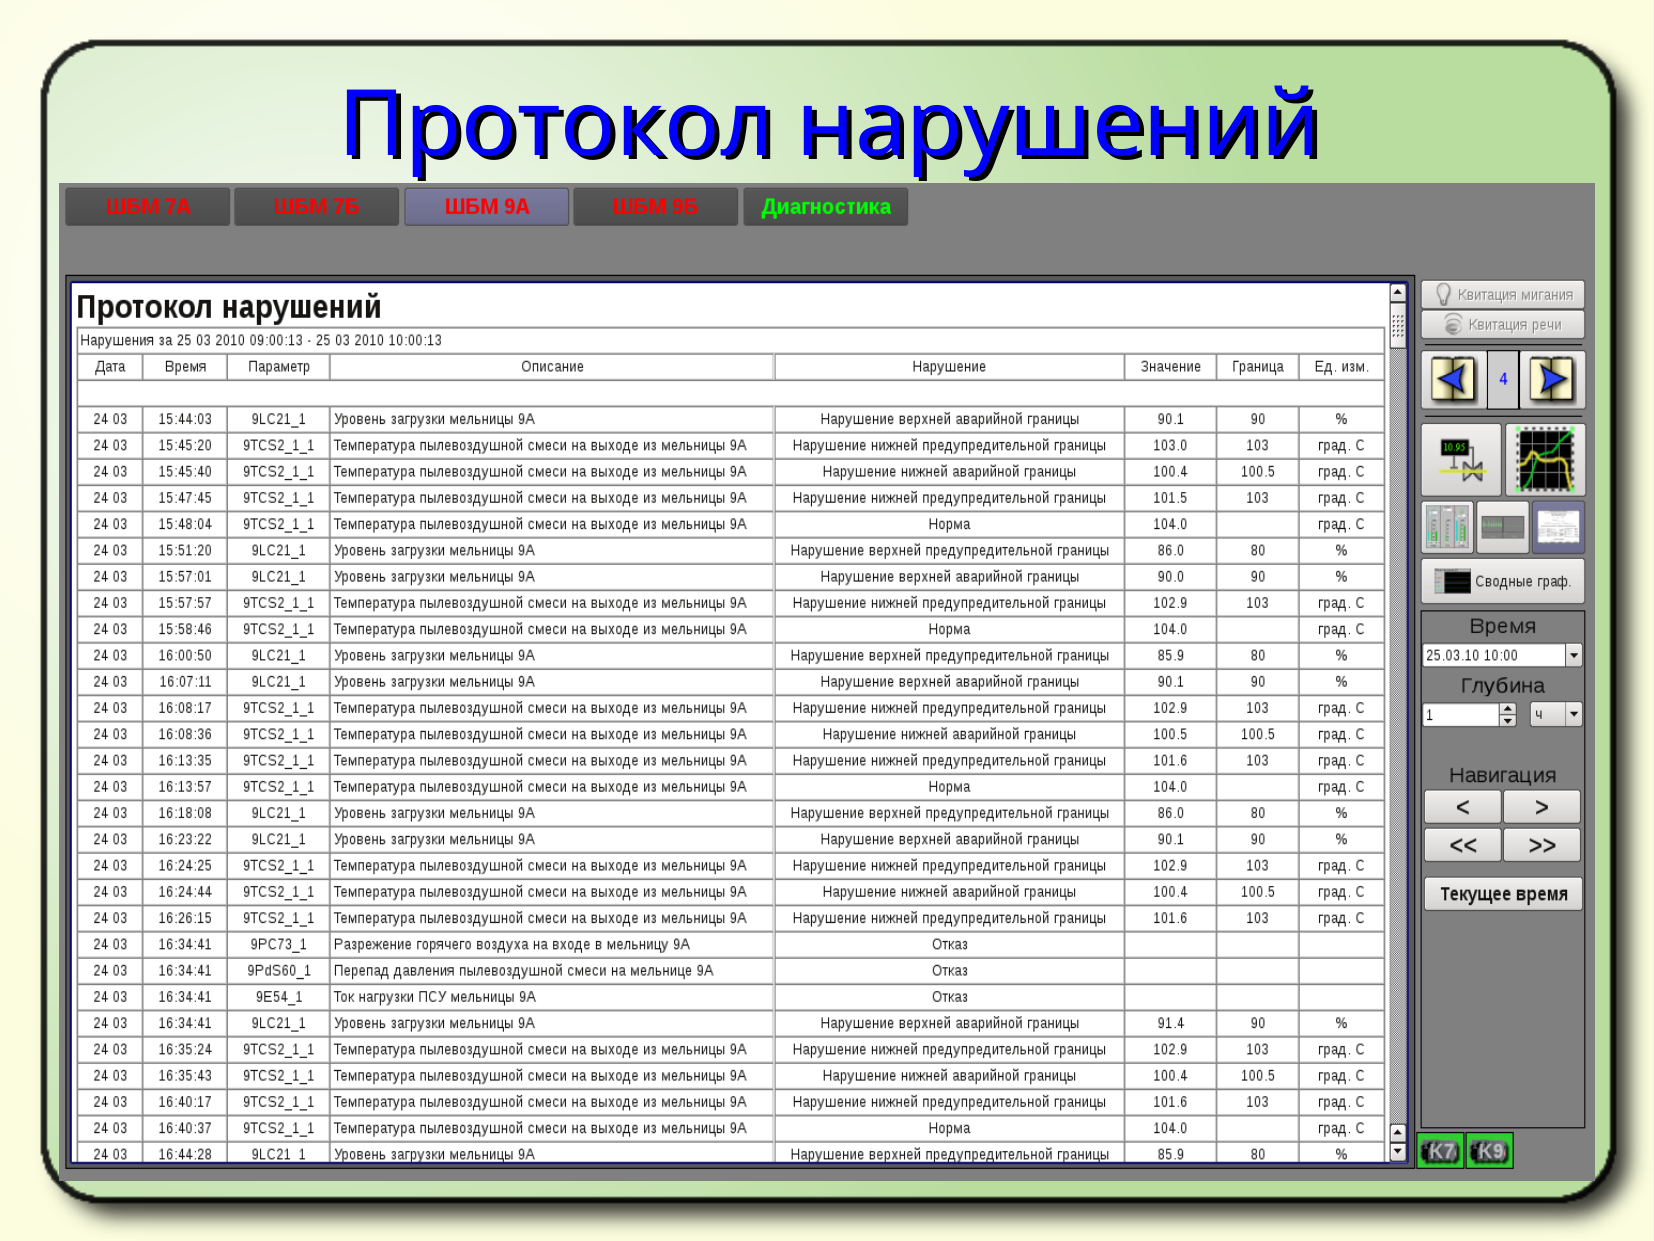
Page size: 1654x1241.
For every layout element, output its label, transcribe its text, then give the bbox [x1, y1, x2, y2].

title Протокол нарушений [124, 59, 1536, 178]
picture [0, 0, 1654, 1241]
